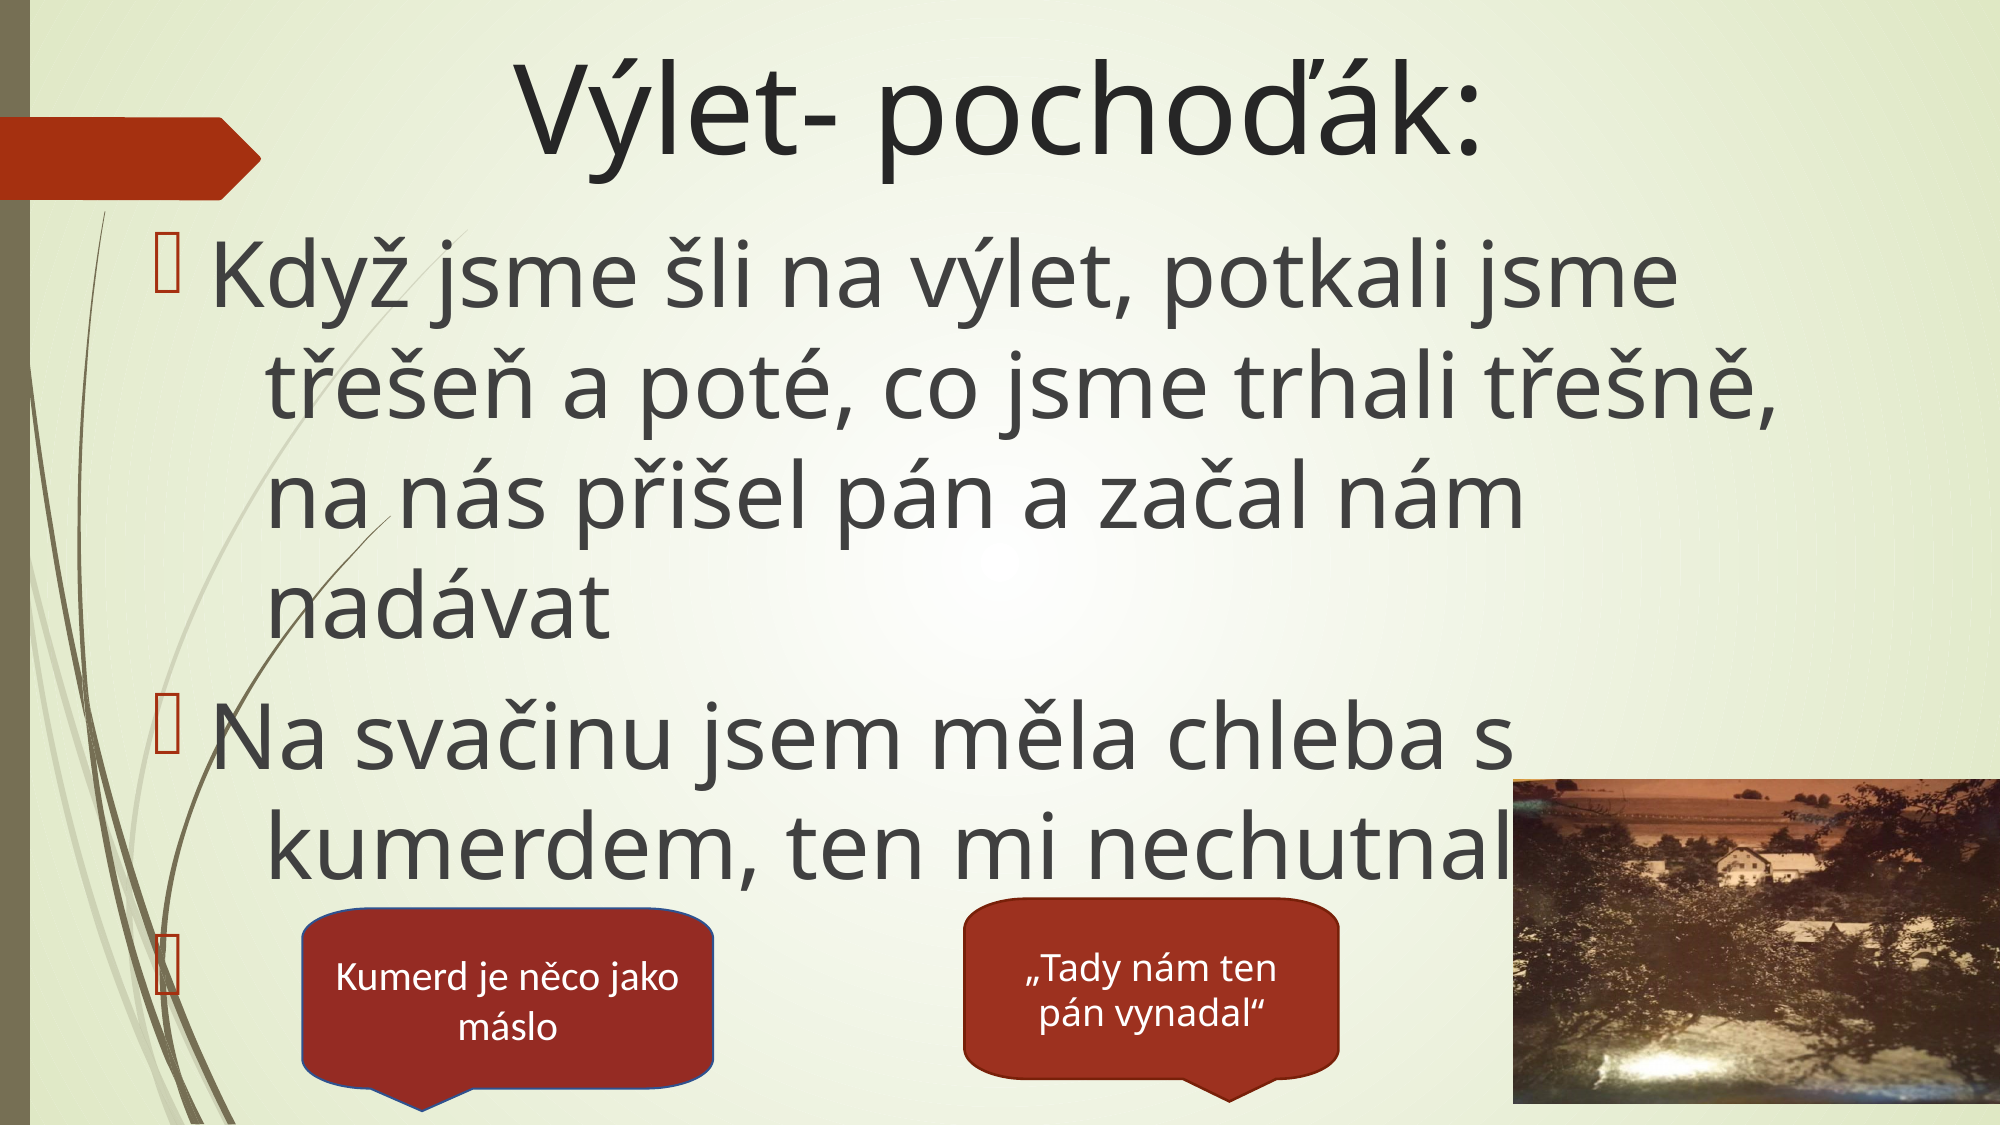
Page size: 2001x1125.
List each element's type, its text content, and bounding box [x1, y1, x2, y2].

list Když jsme šli na výlet, potkali jsme třešeň a poté, co jsme trhali třešně, na nás přišel pán a začal nám nadávat Na svačinu jsem měla chleba s kumerdem, ten mi nechutnal [137, 208, 1863, 1125]
text_box „Tady nám ten pán vynadal“ [964, 898, 1339, 1102]
text_box Kumerd je něco jako máslo [302, 908, 714, 1112]
title Výlet- pochoďák: [137, 21, 1863, 208]
picture [1513, 779, 2000, 1104]
